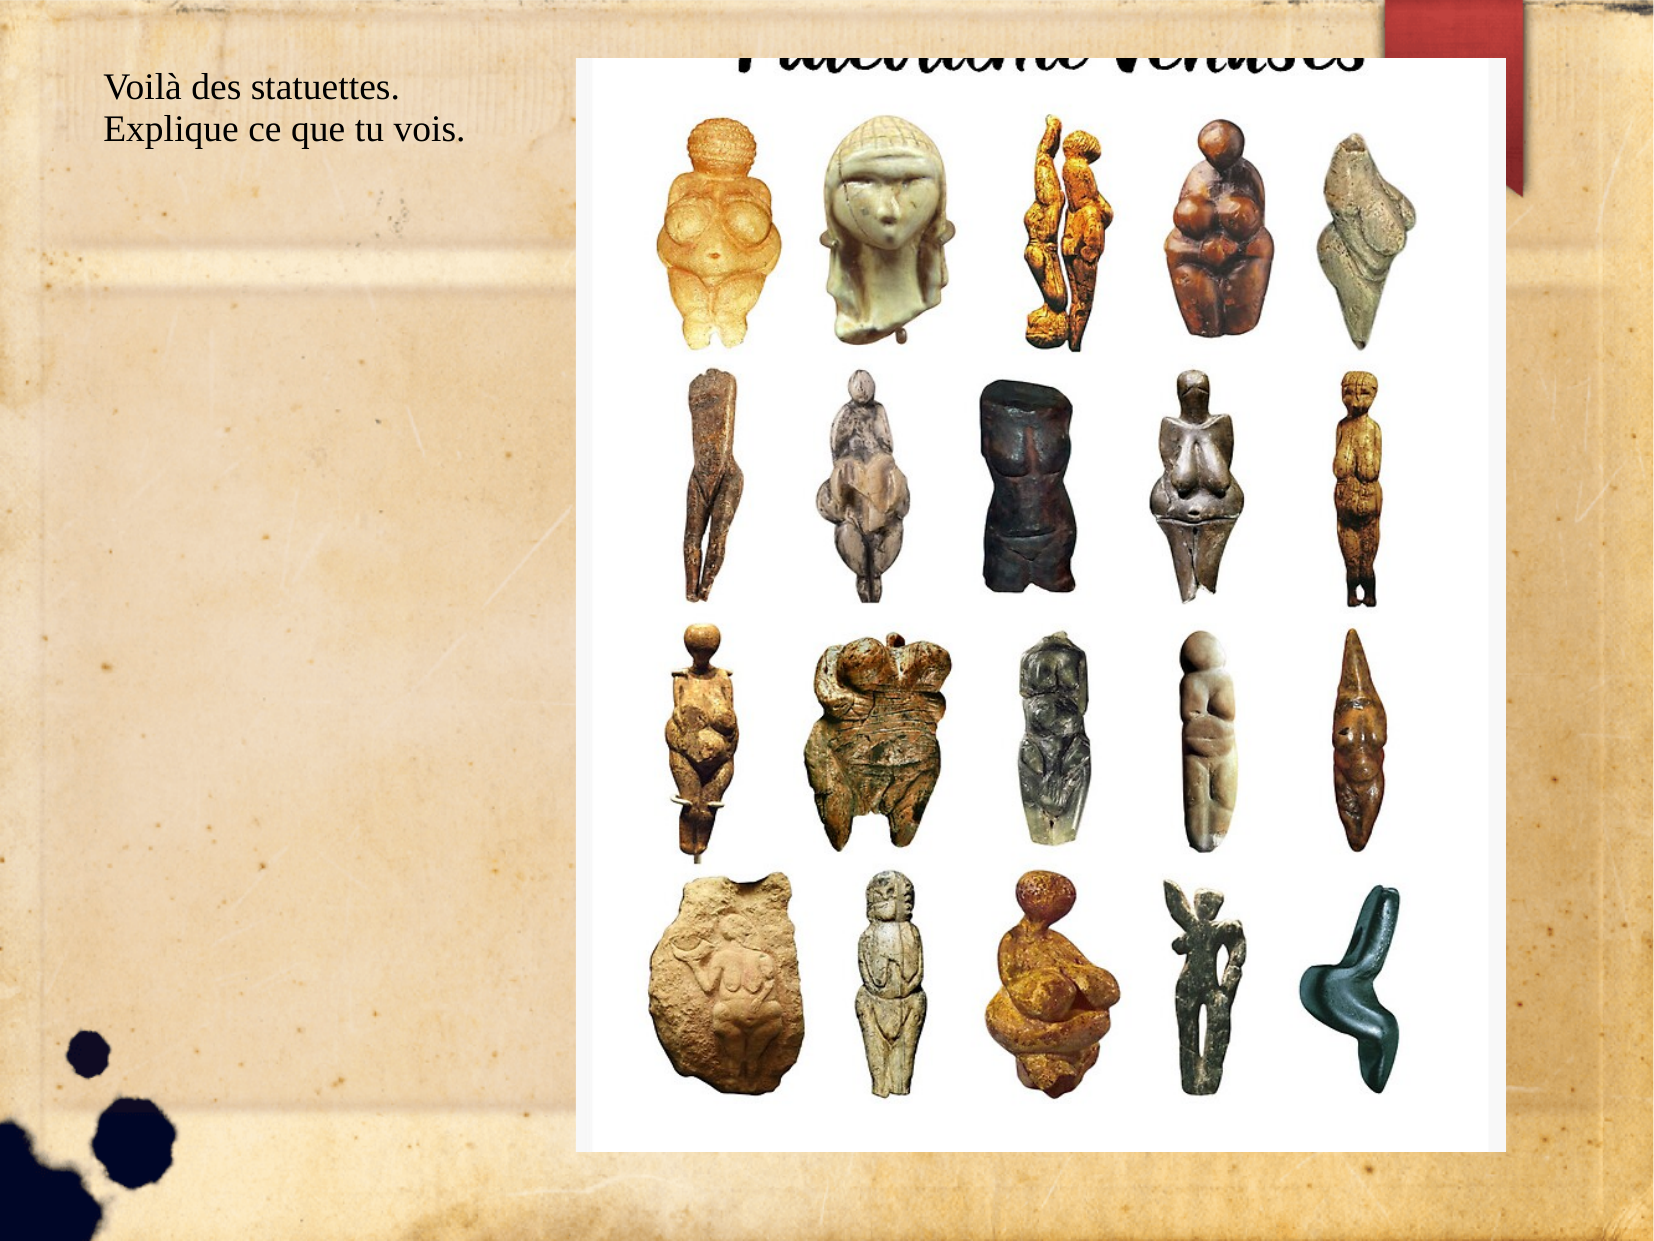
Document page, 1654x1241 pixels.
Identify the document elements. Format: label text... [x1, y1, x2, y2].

text_box Voilà des statuettes. Explique ce que tu vois. [88, 59, 575, 157]
picture [0, 0, 1654, 1241]
